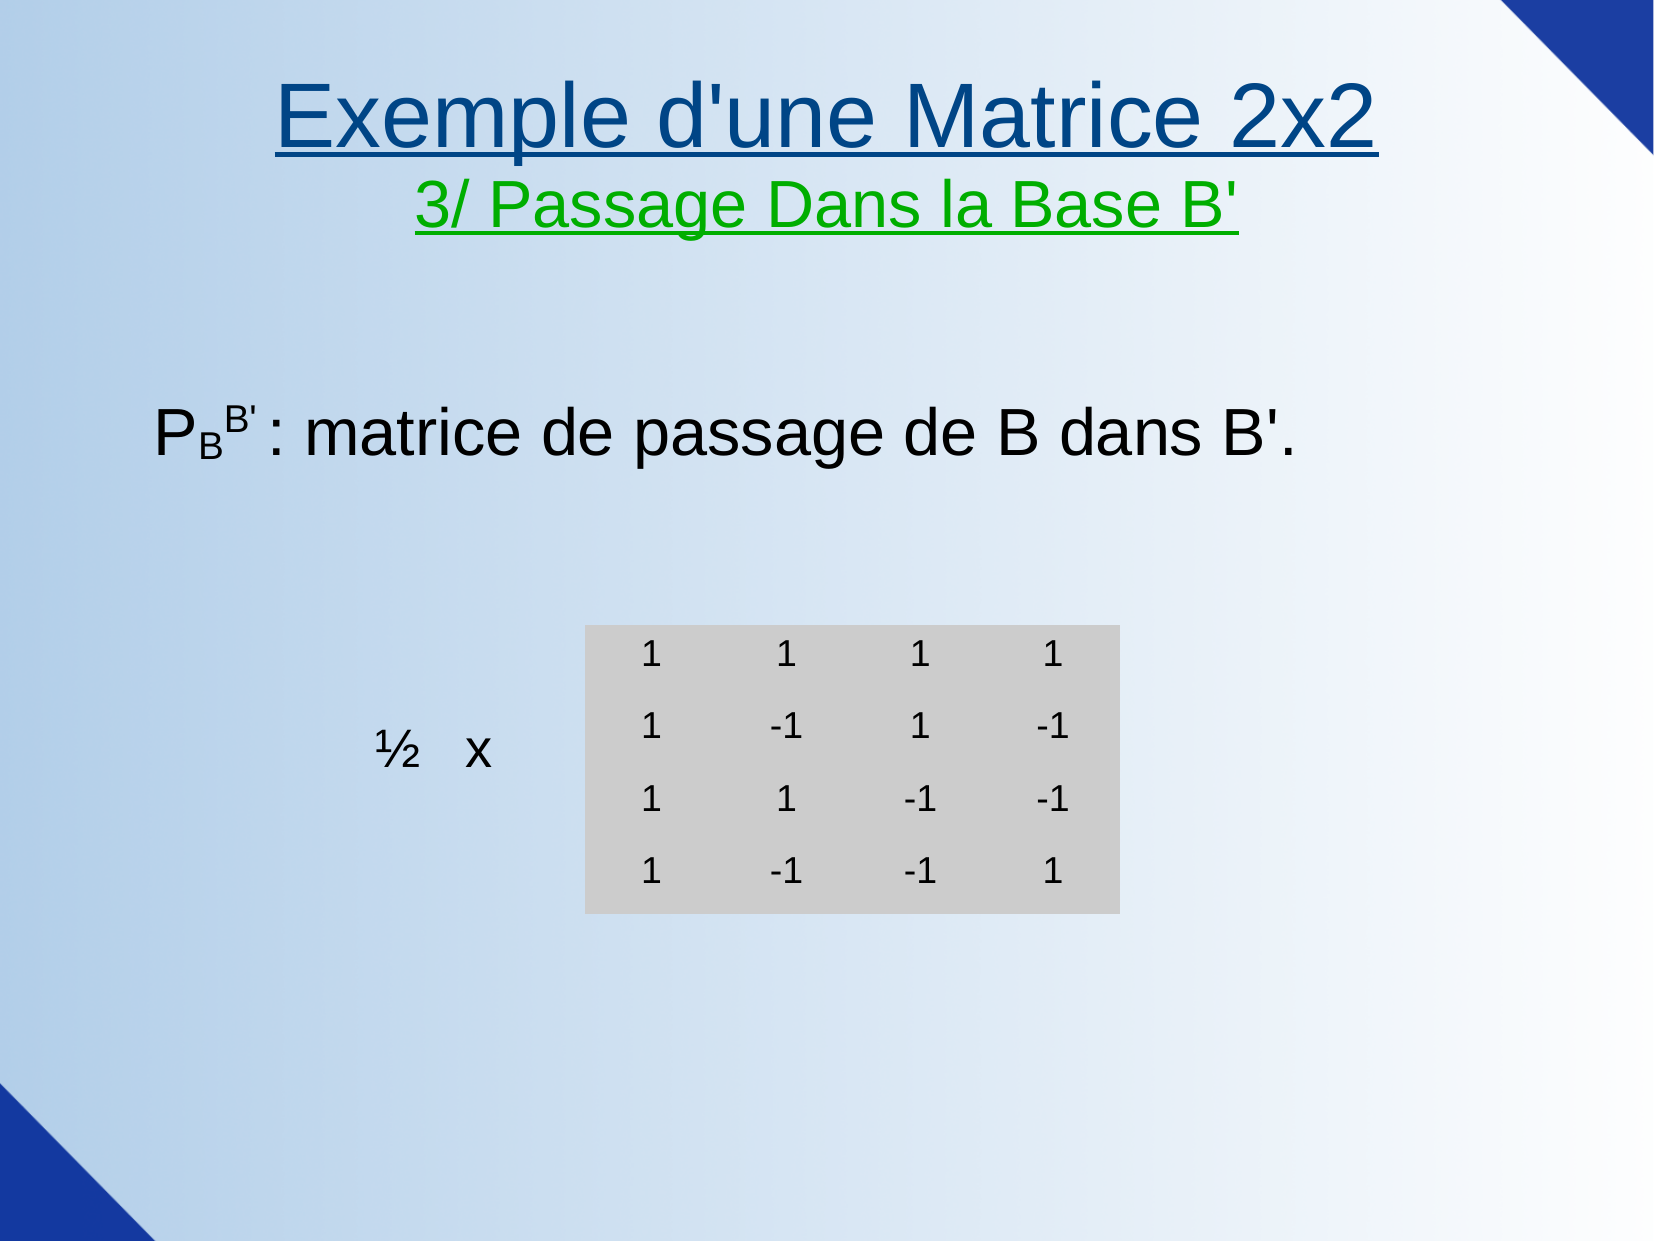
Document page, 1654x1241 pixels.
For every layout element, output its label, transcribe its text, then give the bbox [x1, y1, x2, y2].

table_header 1 [986, 625, 1120, 697]
table_cell 1 [986, 842, 1120, 914]
table_cell 1 [585, 697, 718, 770]
table_cell -1 [986, 697, 1120, 770]
table_cell 1 [718, 770, 854, 842]
table_header 1 [718, 625, 854, 697]
table_header 1 [585, 625, 718, 697]
table_cell 1 [854, 697, 986, 770]
table_cell -1 [718, 842, 854, 914]
table_cell 1 [585, 842, 718, 914]
table_cell 1 [585, 770, 718, 842]
table_cell -1 [854, 770, 986, 842]
table_cell -1 [986, 770, 1120, 842]
list PBB' : matrice de passage de B dans B'. ½ x [82, 290, 1571, 1094]
table_cell -1 [854, 842, 986, 914]
table_cell -1 [718, 697, 854, 770]
title Exemple d'une Matrice 2x2 3/ Passage Dans la Base B' [82, 56, 1571, 250]
table_header 1 [854, 625, 986, 697]
picture [0, 0, 1654, 1241]
